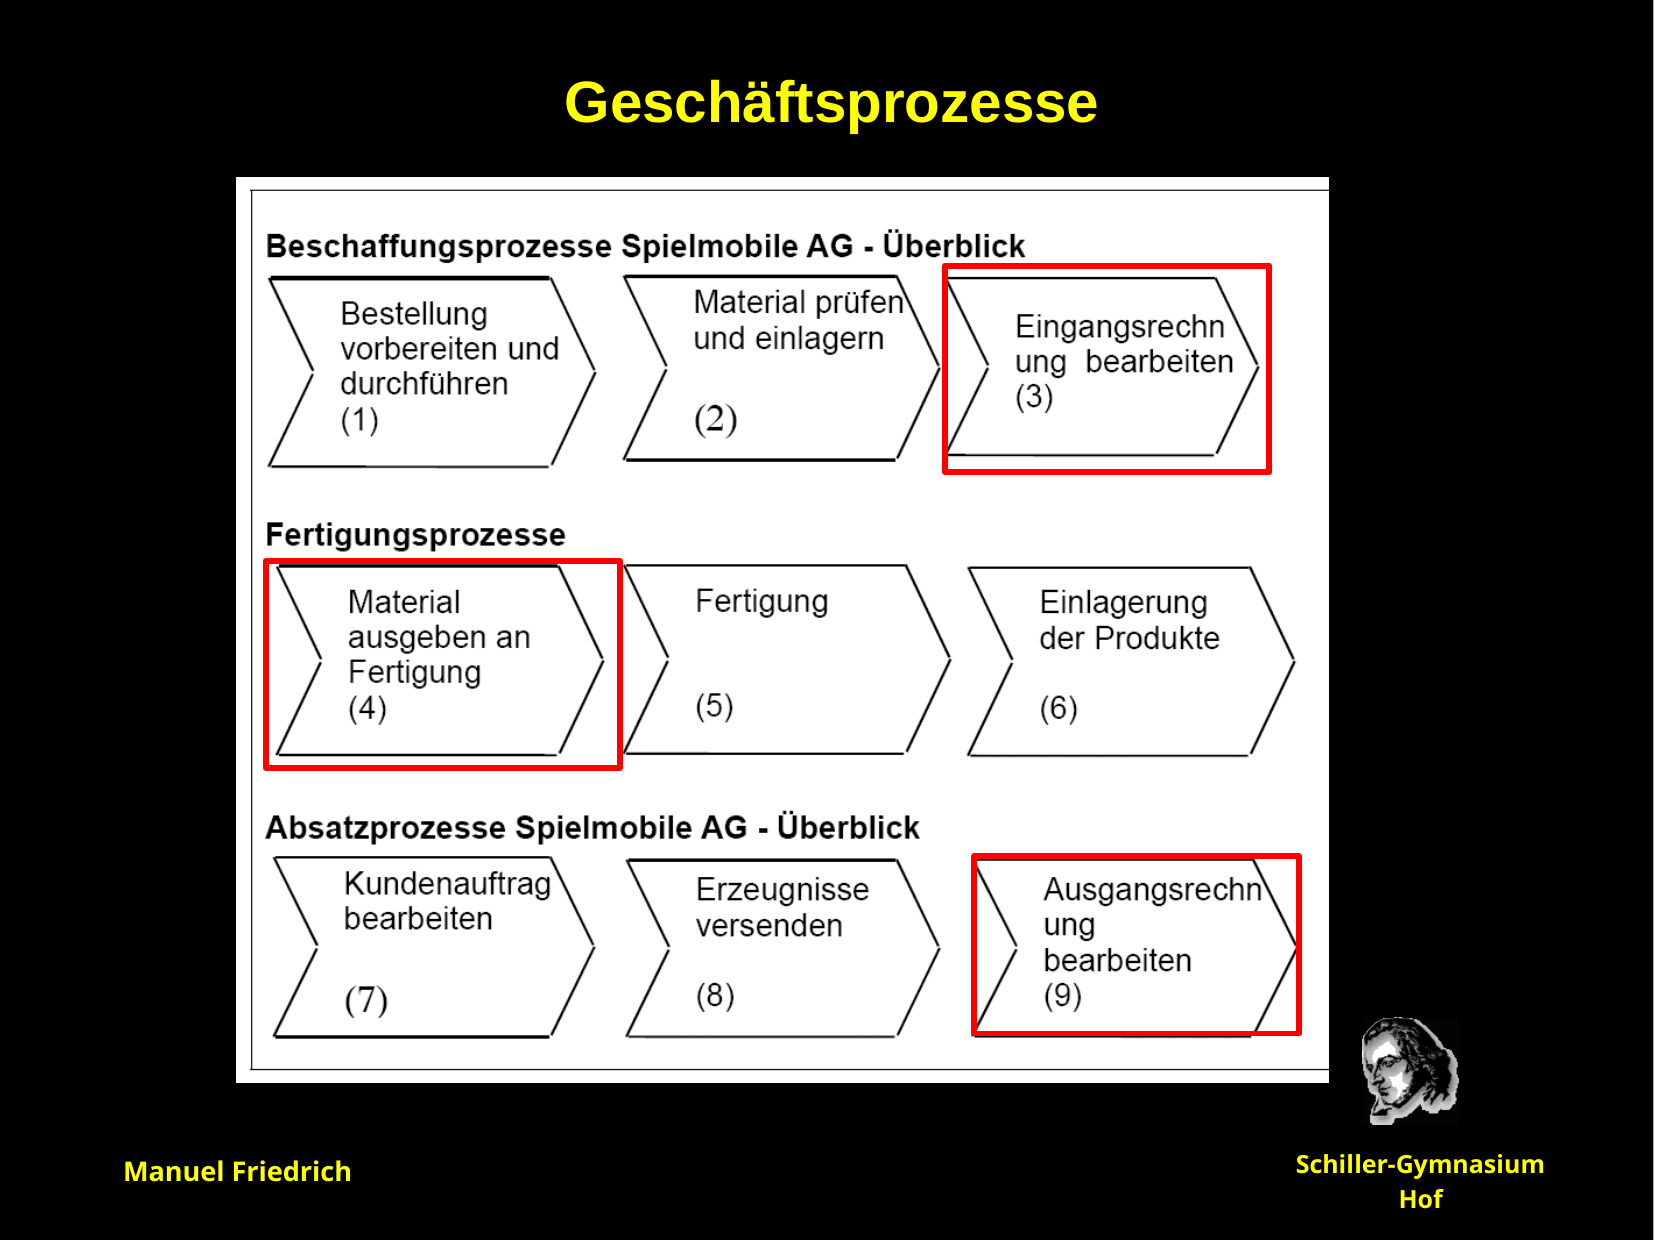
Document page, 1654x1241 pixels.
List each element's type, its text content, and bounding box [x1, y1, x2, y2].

picture [236, 177, 1329, 1083]
picture [1362, 1017, 1459, 1126]
text_box Geschäftsprozesse [564, 74, 1101, 177]
text_box Schiller-Gymnasium Hof [1295, 1145, 1546, 1216]
text_box Manuel Friedrich [123, 1151, 353, 1191]
